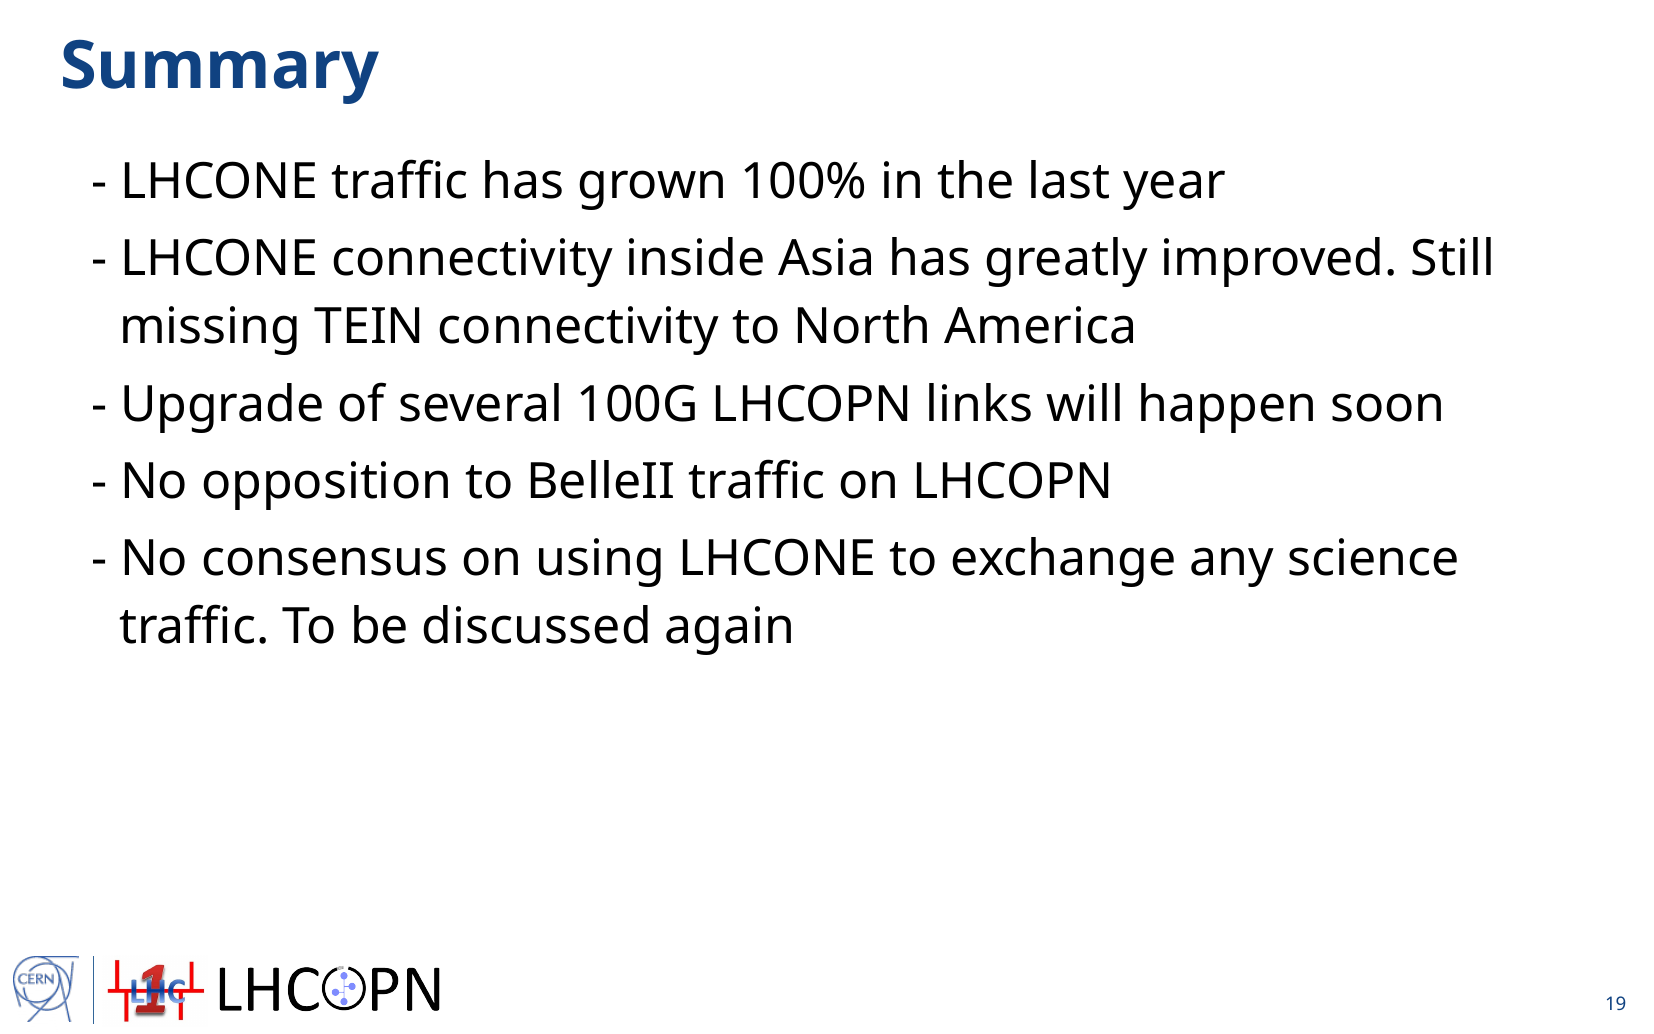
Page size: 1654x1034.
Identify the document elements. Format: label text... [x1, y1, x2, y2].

text_box - LHCONE traffic has grown 100% in the last year - LHCONE connectivity inside Asia has greatly improved. Still missing TEIN connectivity to North America - Upgrade of several 100G LHCOPN links will happen soon - No opposition to BelleII traffic on LHCOPN - No consensus on using LHCONE to exchange any science traffic. To be discussed again [76, 137, 1632, 1032]
picture [13, 956, 76, 1032]
title Summary [60, 0, 1528, 138]
